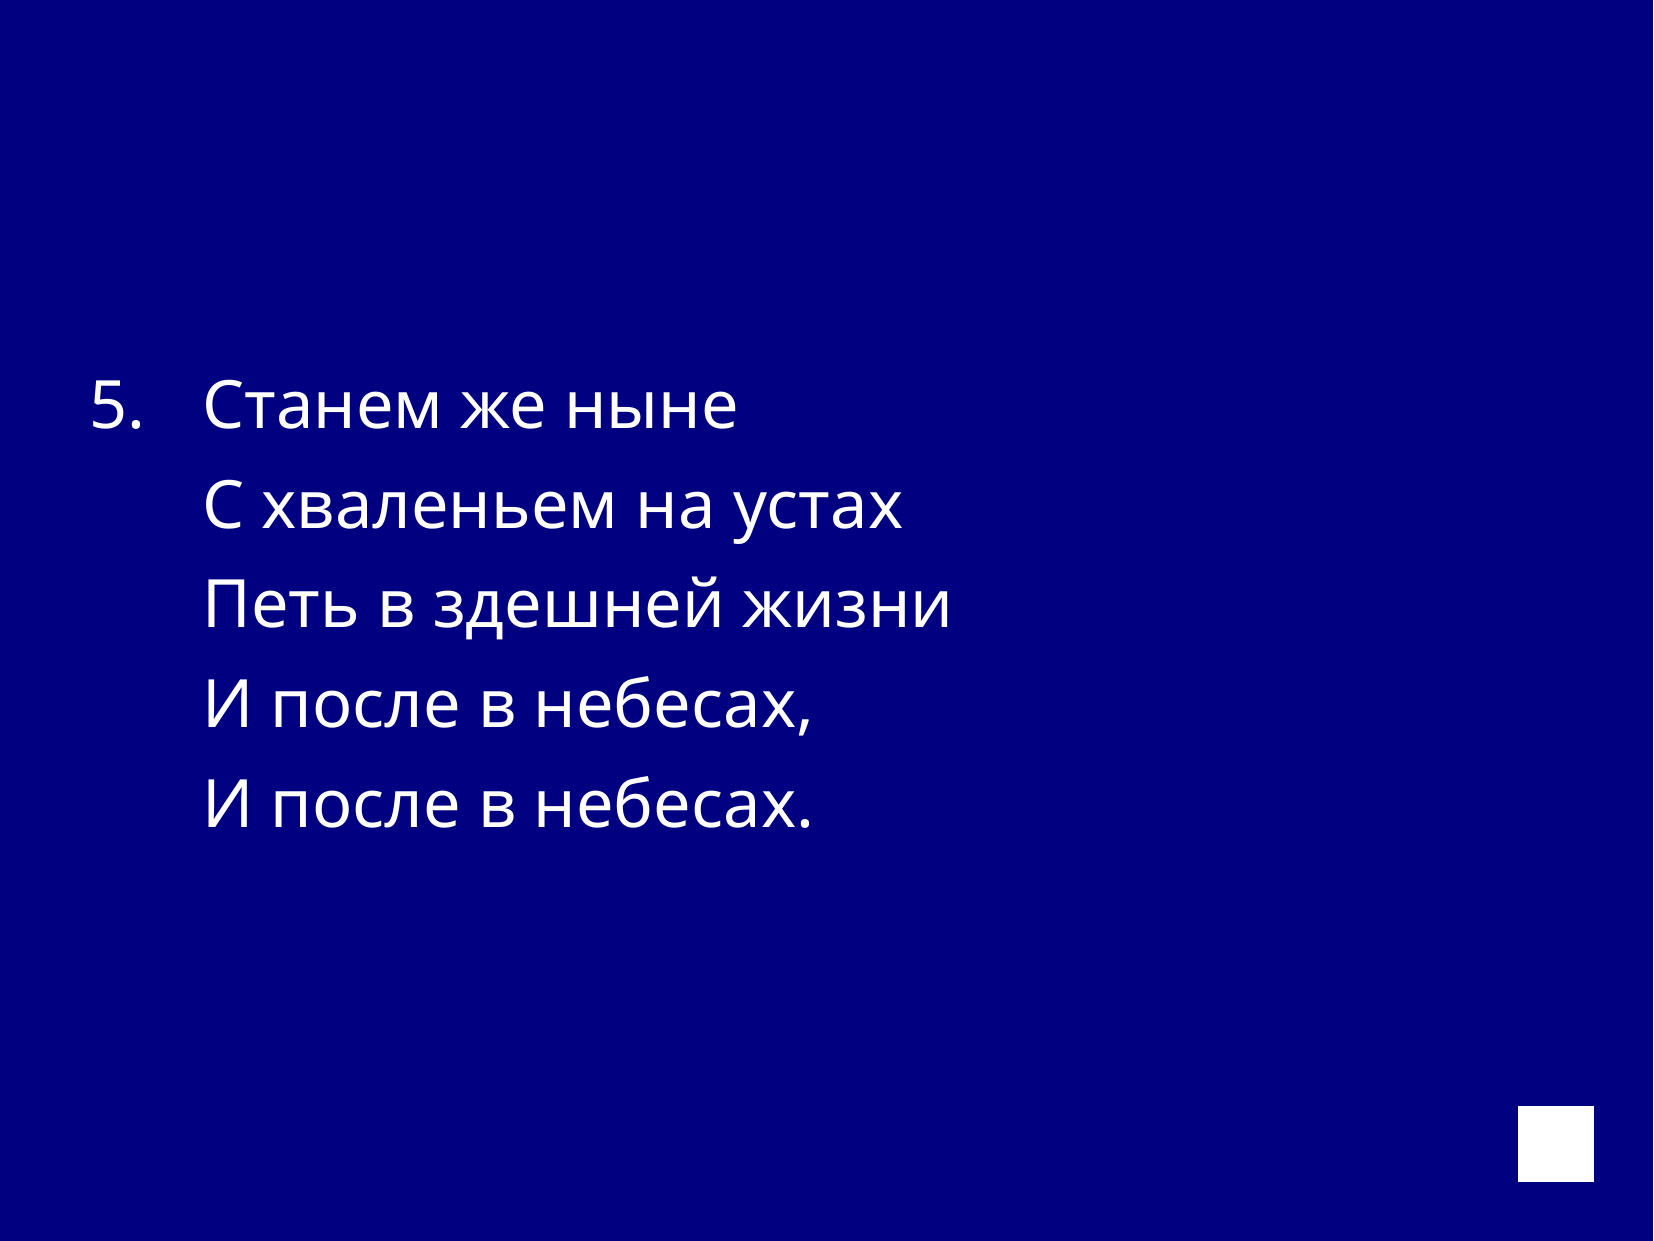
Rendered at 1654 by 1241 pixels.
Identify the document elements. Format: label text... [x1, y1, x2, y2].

text_box [1518, 1106, 1594, 1182]
text_box 5. Станем же ныне С хваленьем на устах Петь в здешней жизни И после в небесах, И после в небесах. [75, 150, 1576, 1163]
